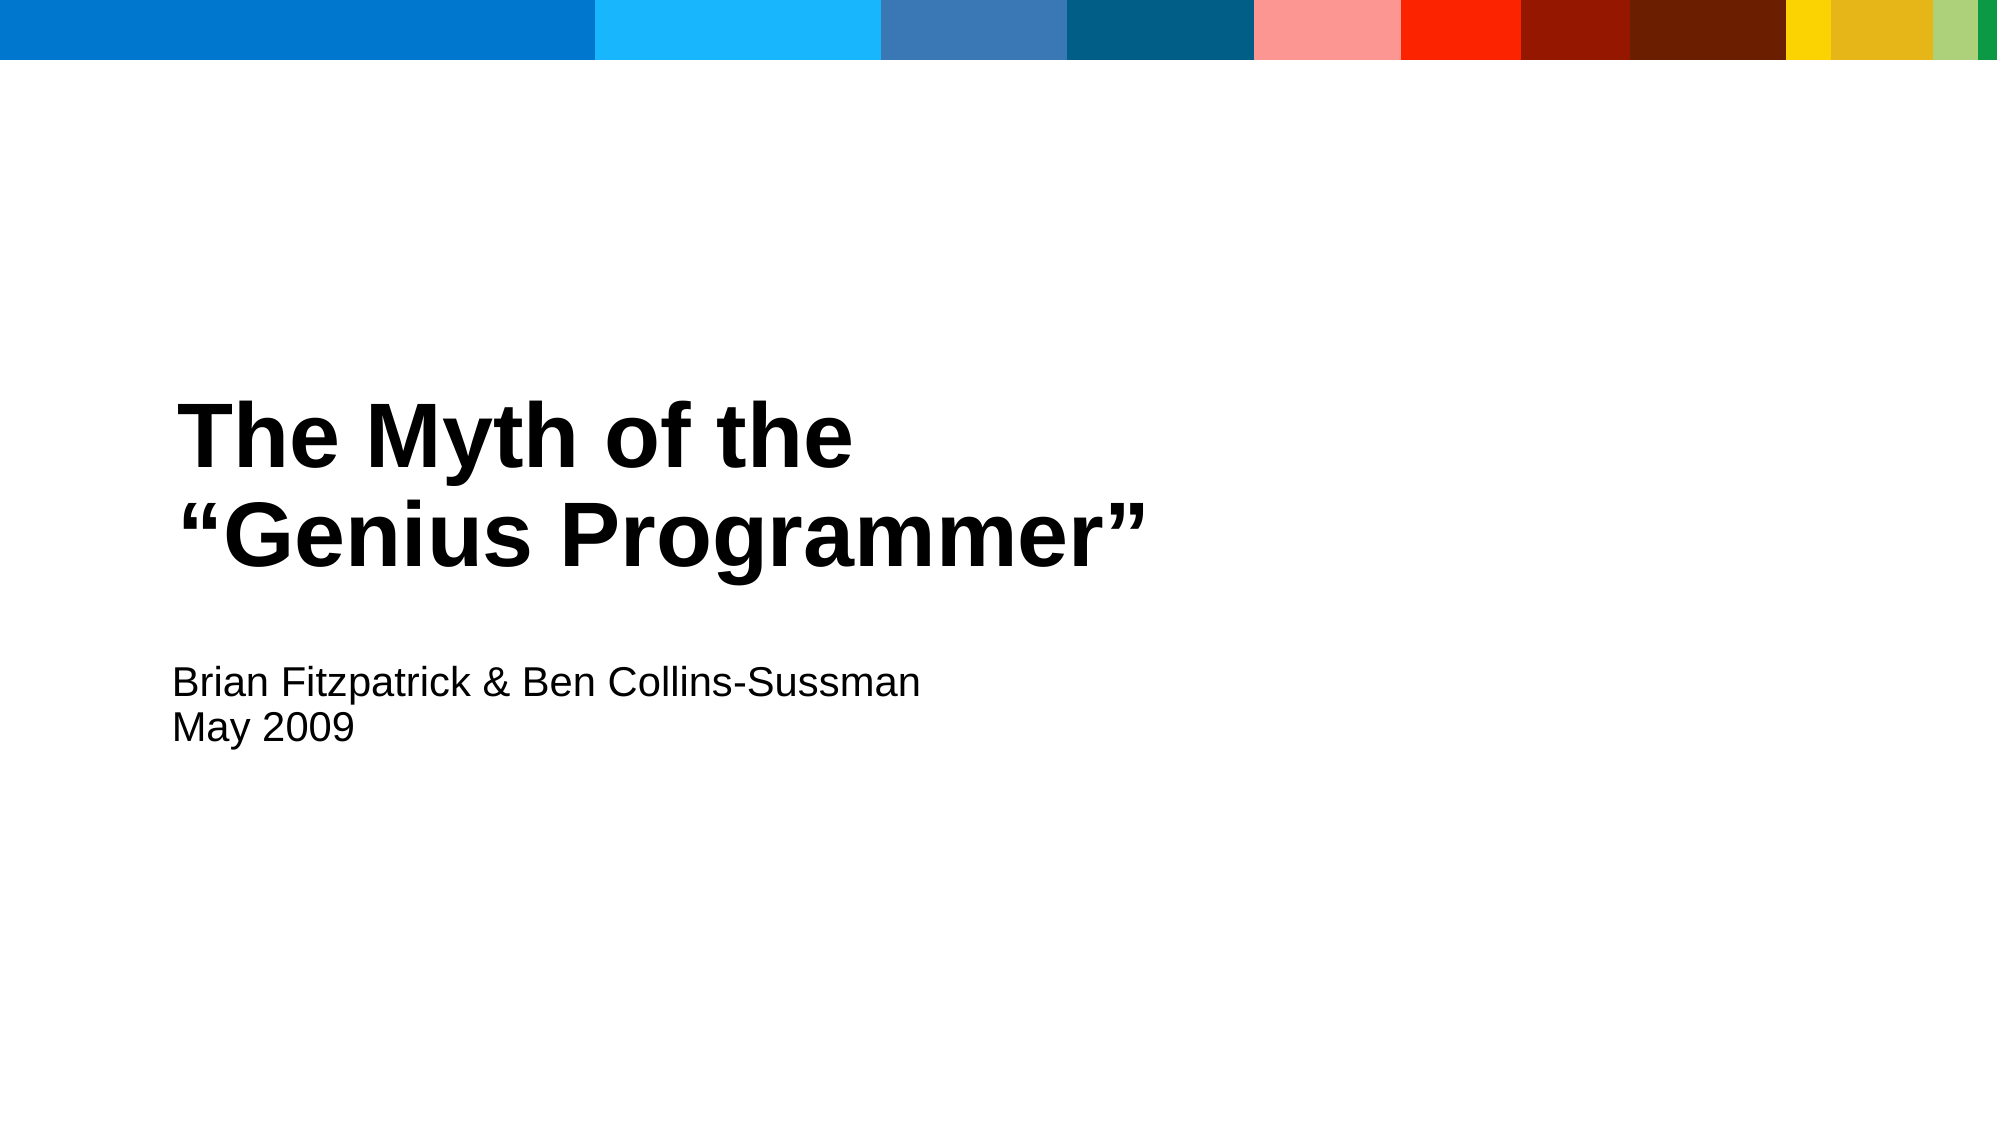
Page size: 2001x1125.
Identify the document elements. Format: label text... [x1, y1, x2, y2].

text_box The Myth of the “Genius Programmer” [162, 378, 1888, 597]
title Brian Fitzpatrick & Ben Collins-Sussman May 2009 [156, 596, 1882, 815]
text_box [0, 0, 1997, 60]
